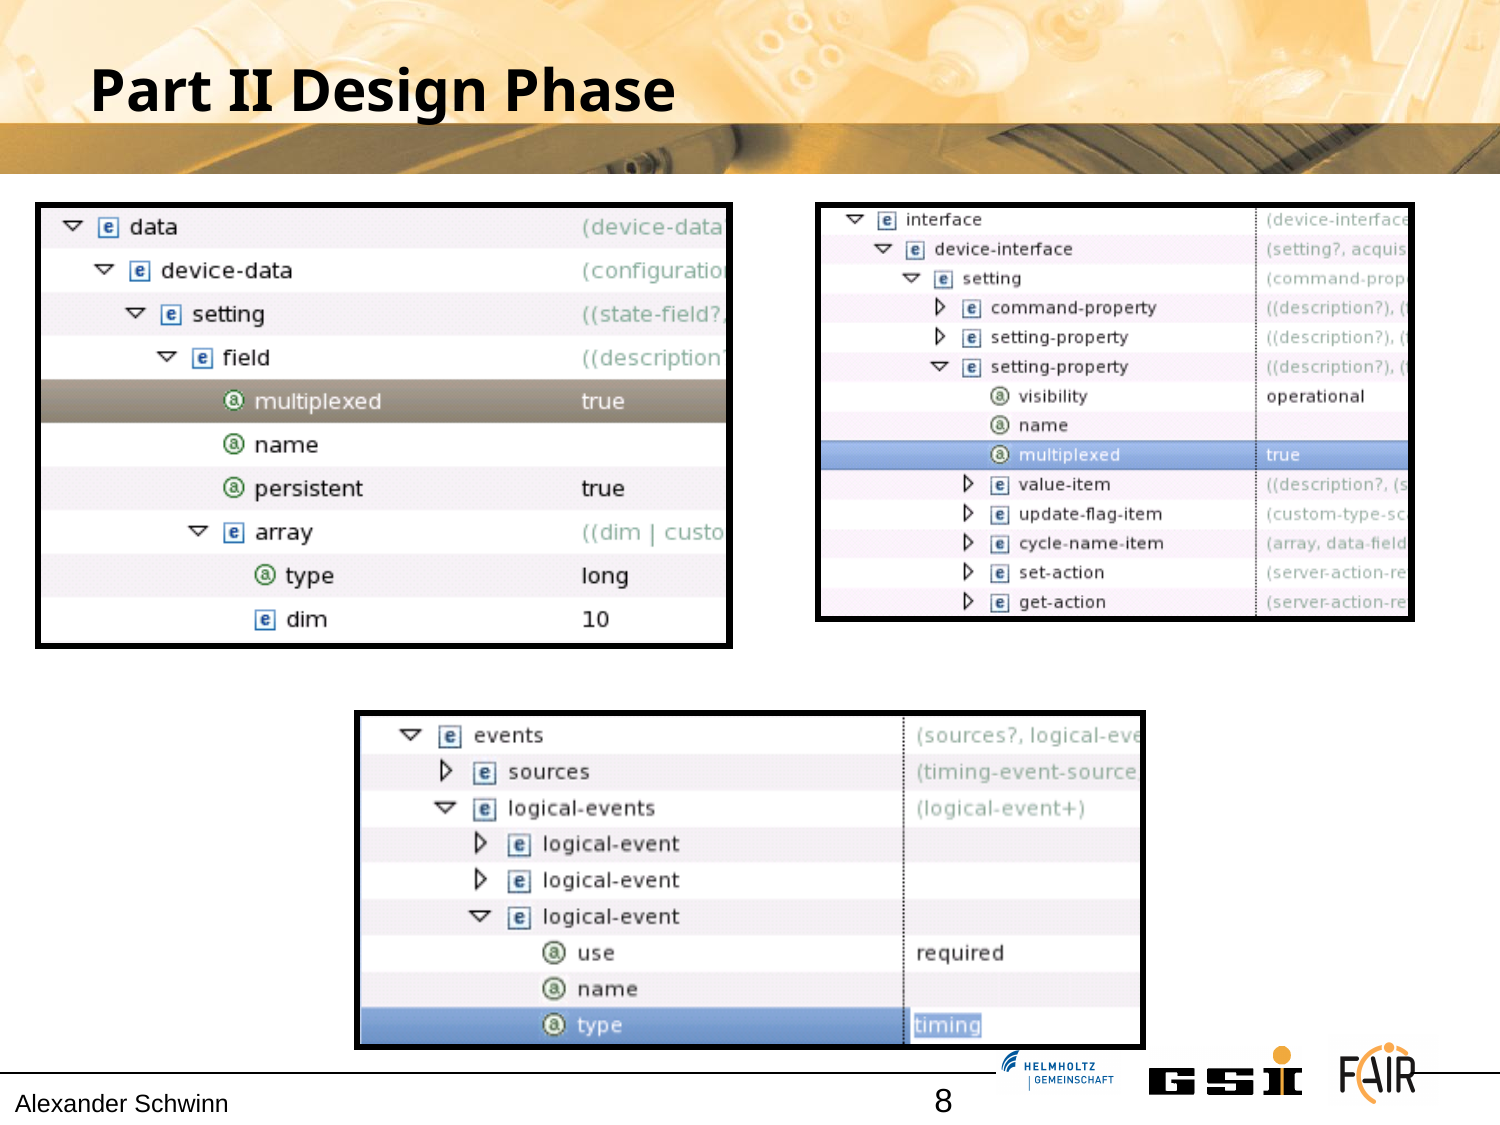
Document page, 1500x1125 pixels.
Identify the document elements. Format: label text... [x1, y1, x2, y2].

picture [820, 208, 1409, 616]
picture [1149, 1046, 1302, 1095]
picture [360, 716, 1140, 1044]
picture [41, 208, 727, 643]
title Part II Design Phase [75, 45, 1426, 233]
picture [996, 1050, 1121, 1095]
picture [1328, 1034, 1439, 1106]
picture [0, 0, 1500, 175]
